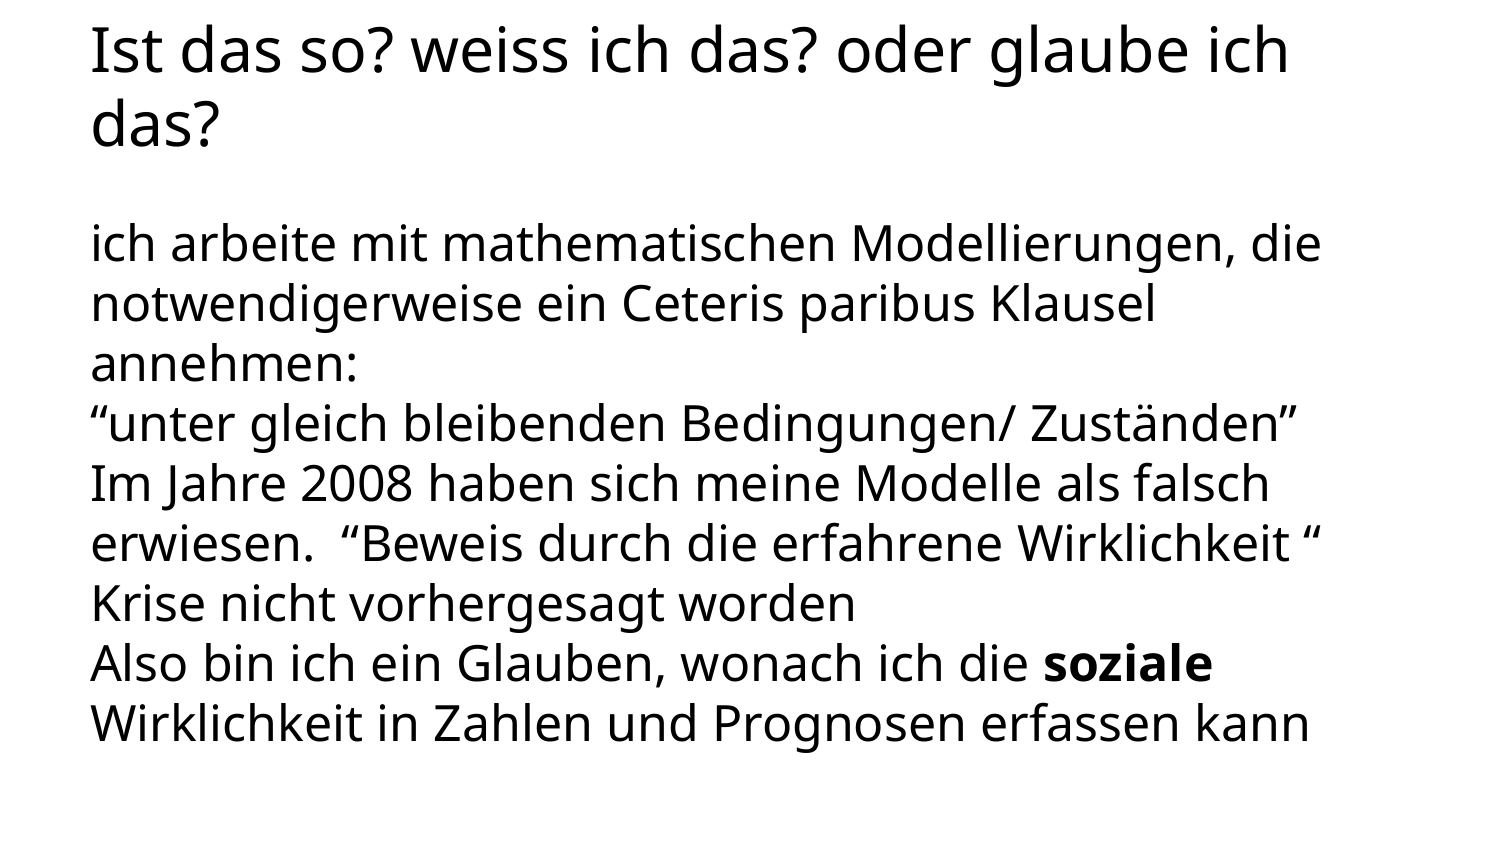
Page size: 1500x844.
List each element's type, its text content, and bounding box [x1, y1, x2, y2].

title Ist das so? weiss ich das? oder glaube ich das? [75, 33, 1425, 175]
list ich arbeite mit mathematischen Modellierungen, die notwendigerweise ein Ceteris paribus Klausel annehmen: “unter gleich bleibenden Bedingungen/ Zuständen” Im Jahre 2008 haben sich meine Modelle als falsch erwiesen. “Beweis durch die erfahrene Wirklichkeit “ Krise nicht vorhergesagt worden Also bin ich ein Glauben, wonach ich die soziale Wirklichkeit in Zahlen und Prognosen erfassen kann [75, 196, 1425, 808]
